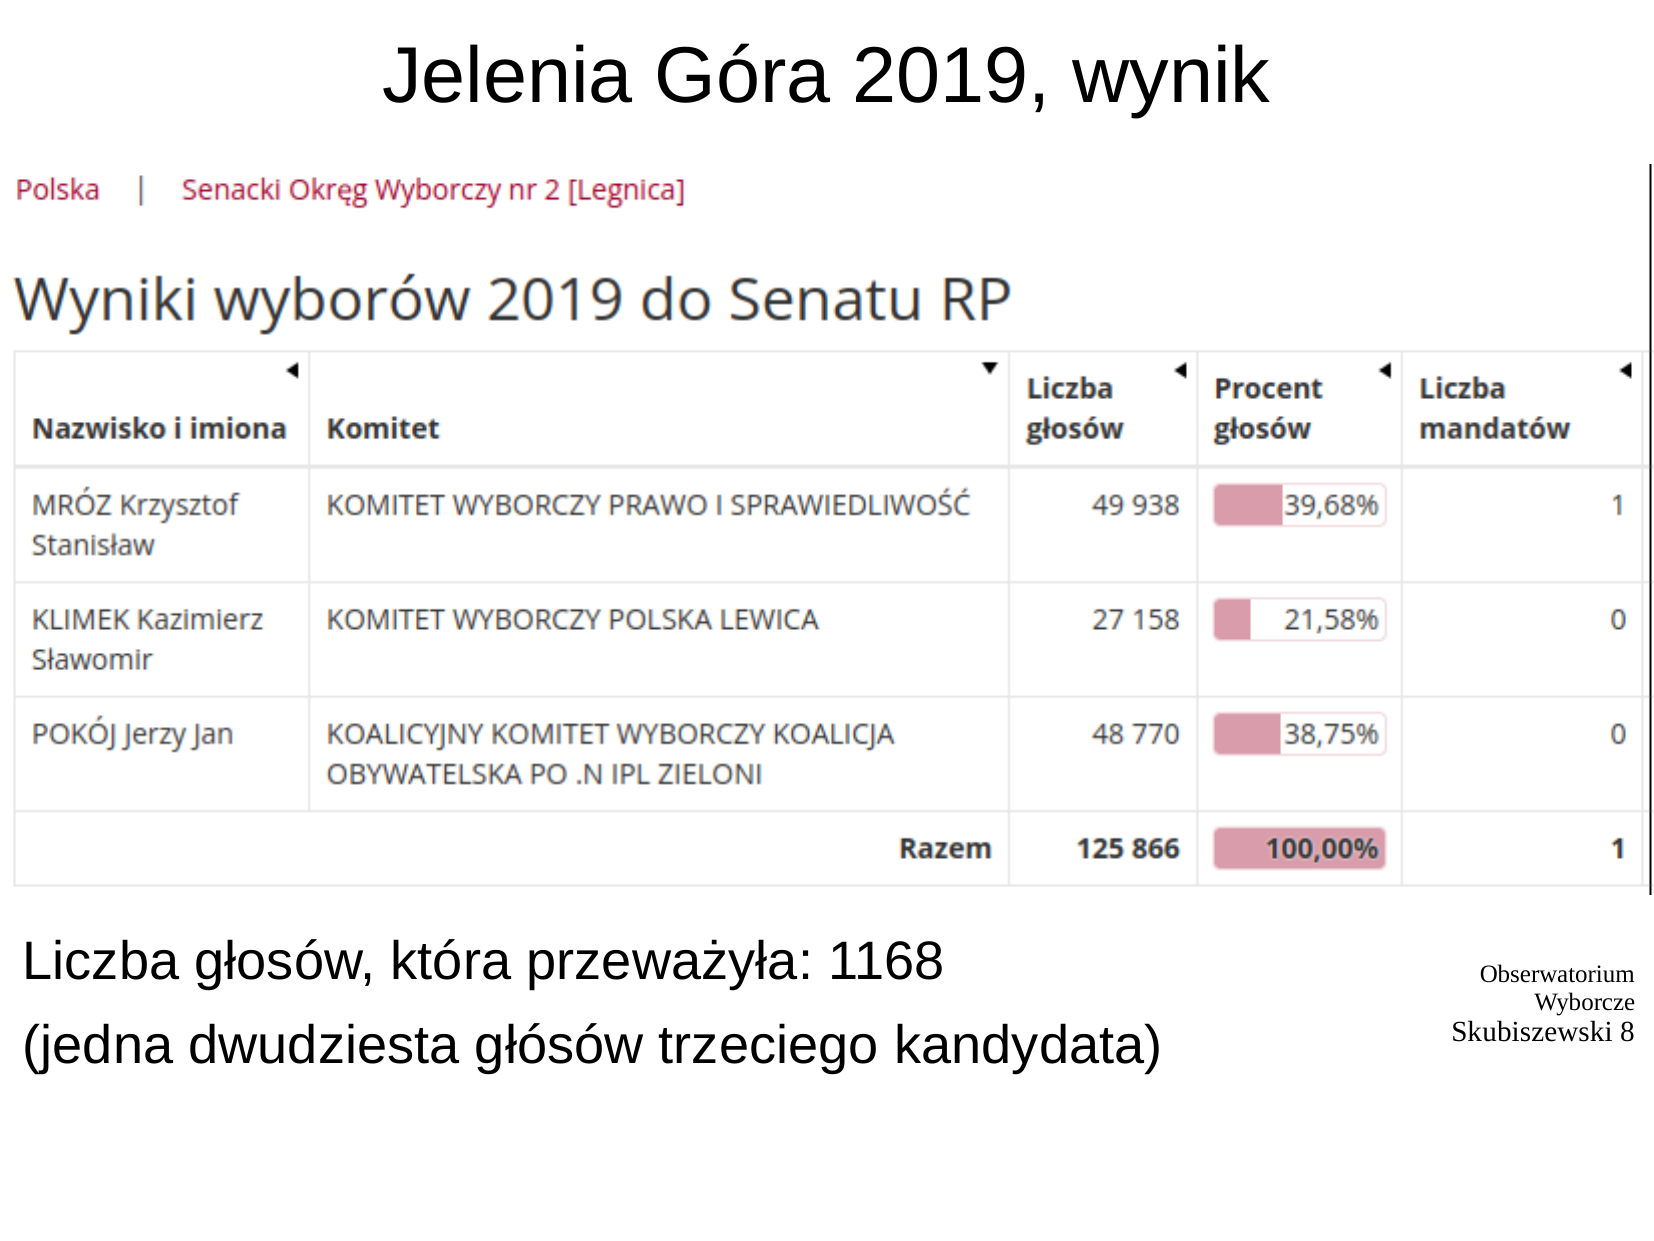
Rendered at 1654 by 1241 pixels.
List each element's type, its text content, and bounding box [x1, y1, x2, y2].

title Jelenia Góra 2019, wynik [82, 15, 1571, 136]
list Liczba głosów, która przeważyła: 1168 (jedna dwudziesta głósów trzeciego kandydata) [22, 930, 1576, 1156]
picture [0, 164, 1654, 895]
